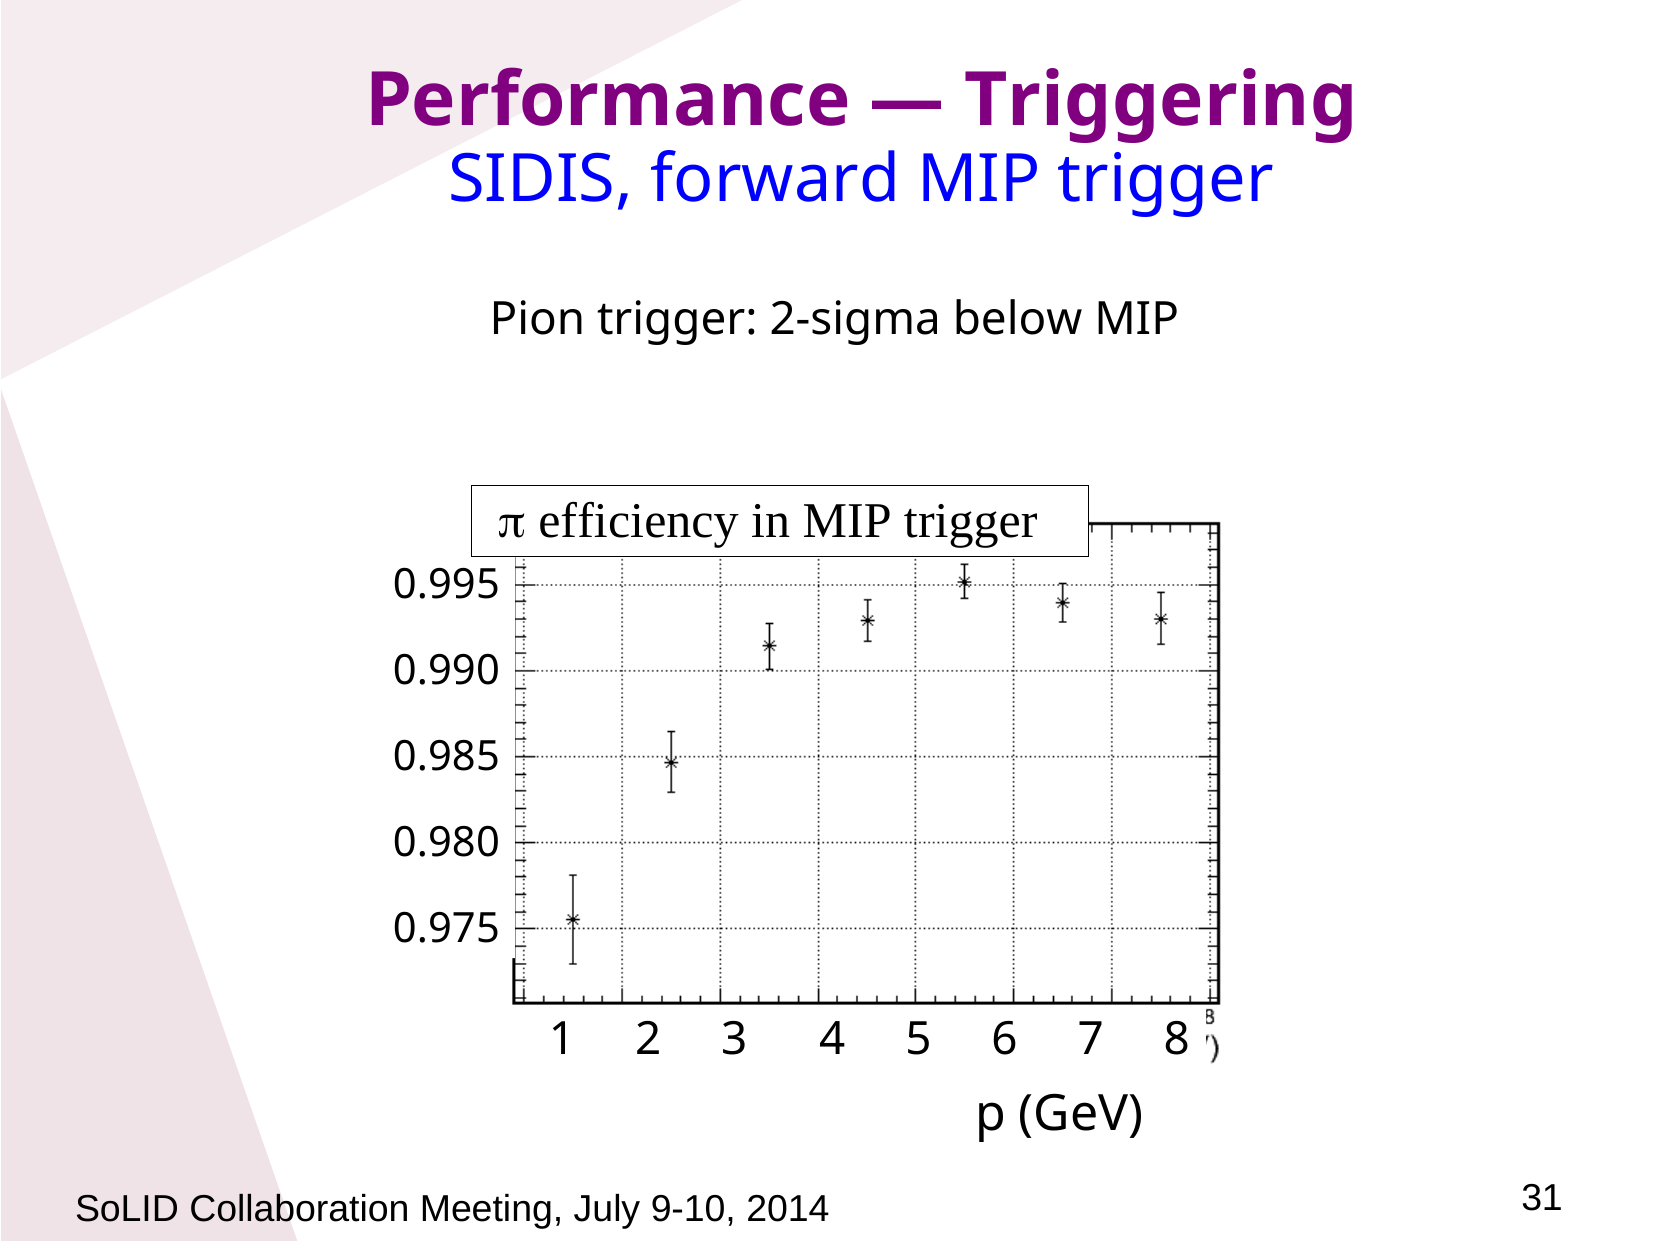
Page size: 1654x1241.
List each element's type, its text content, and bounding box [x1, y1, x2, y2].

text_box 0.995 0.990 0.985 0.980 0.975 [377, 462, 515, 959]
picture [422, 472, 1248, 1073]
text_box 1 2 3 4 5 6 7 8 [498, 1006, 1206, 1073]
text_box p efficiency in MIP trigger [471, 485, 1089, 557]
title Performance ― Triggering SIDIS, forward MIP trigger [110, 51, 1613, 226]
text_box Pion trigger: 2-sigma below MIP [474, 286, 1300, 353]
text_box p (GeV) [960, 1078, 1159, 1149]
